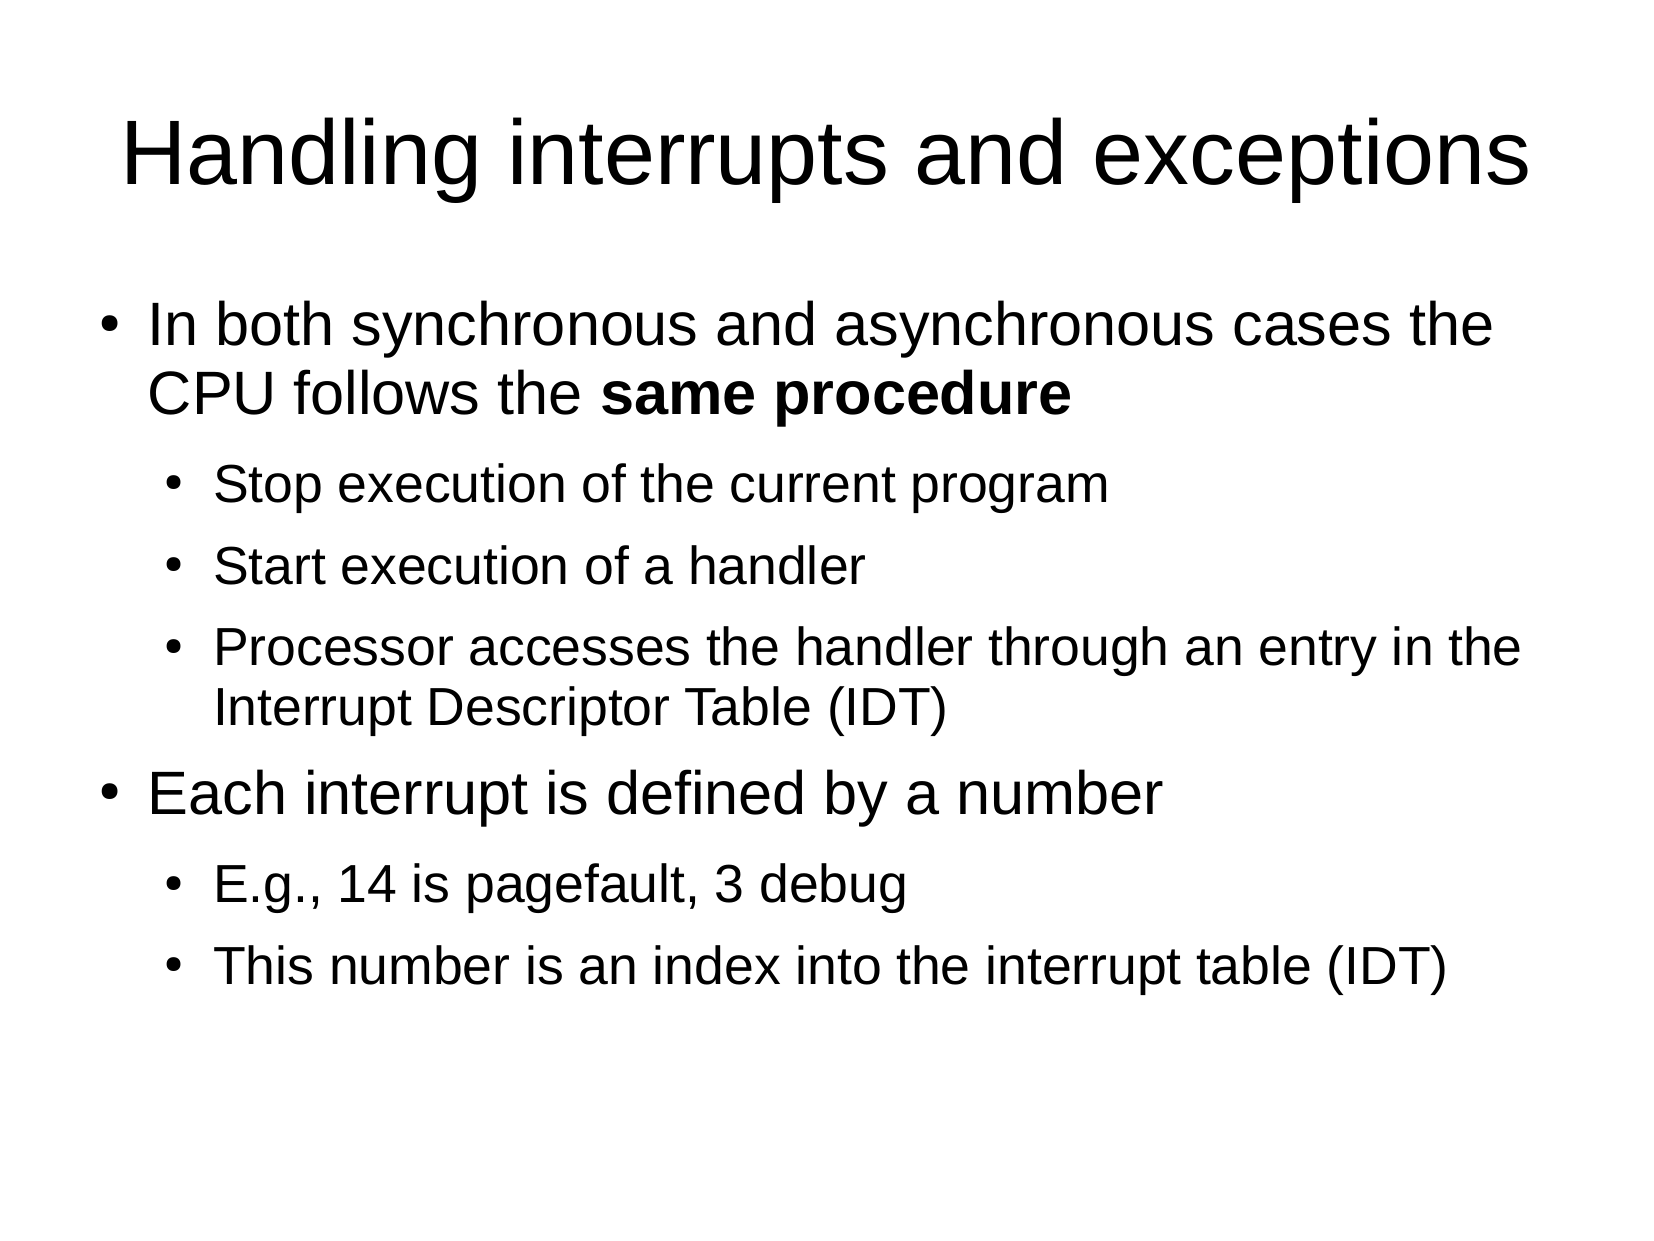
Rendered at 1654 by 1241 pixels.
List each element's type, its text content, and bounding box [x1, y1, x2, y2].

title Handling interrupts and exceptions [82, 49, 1571, 257]
list In both synchronous and asynchronous cases the CPU follows the same procedure Stop execution of the current program Start execution of a handler Processor accesses the handler through an entry in the Interrupt Descriptor Table (IDT) Each interrupt is defined by a number E.g., 14 is pagefault, 3 debug This number is an index into the interrupt table (IDT) [82, 290, 1571, 1010]
